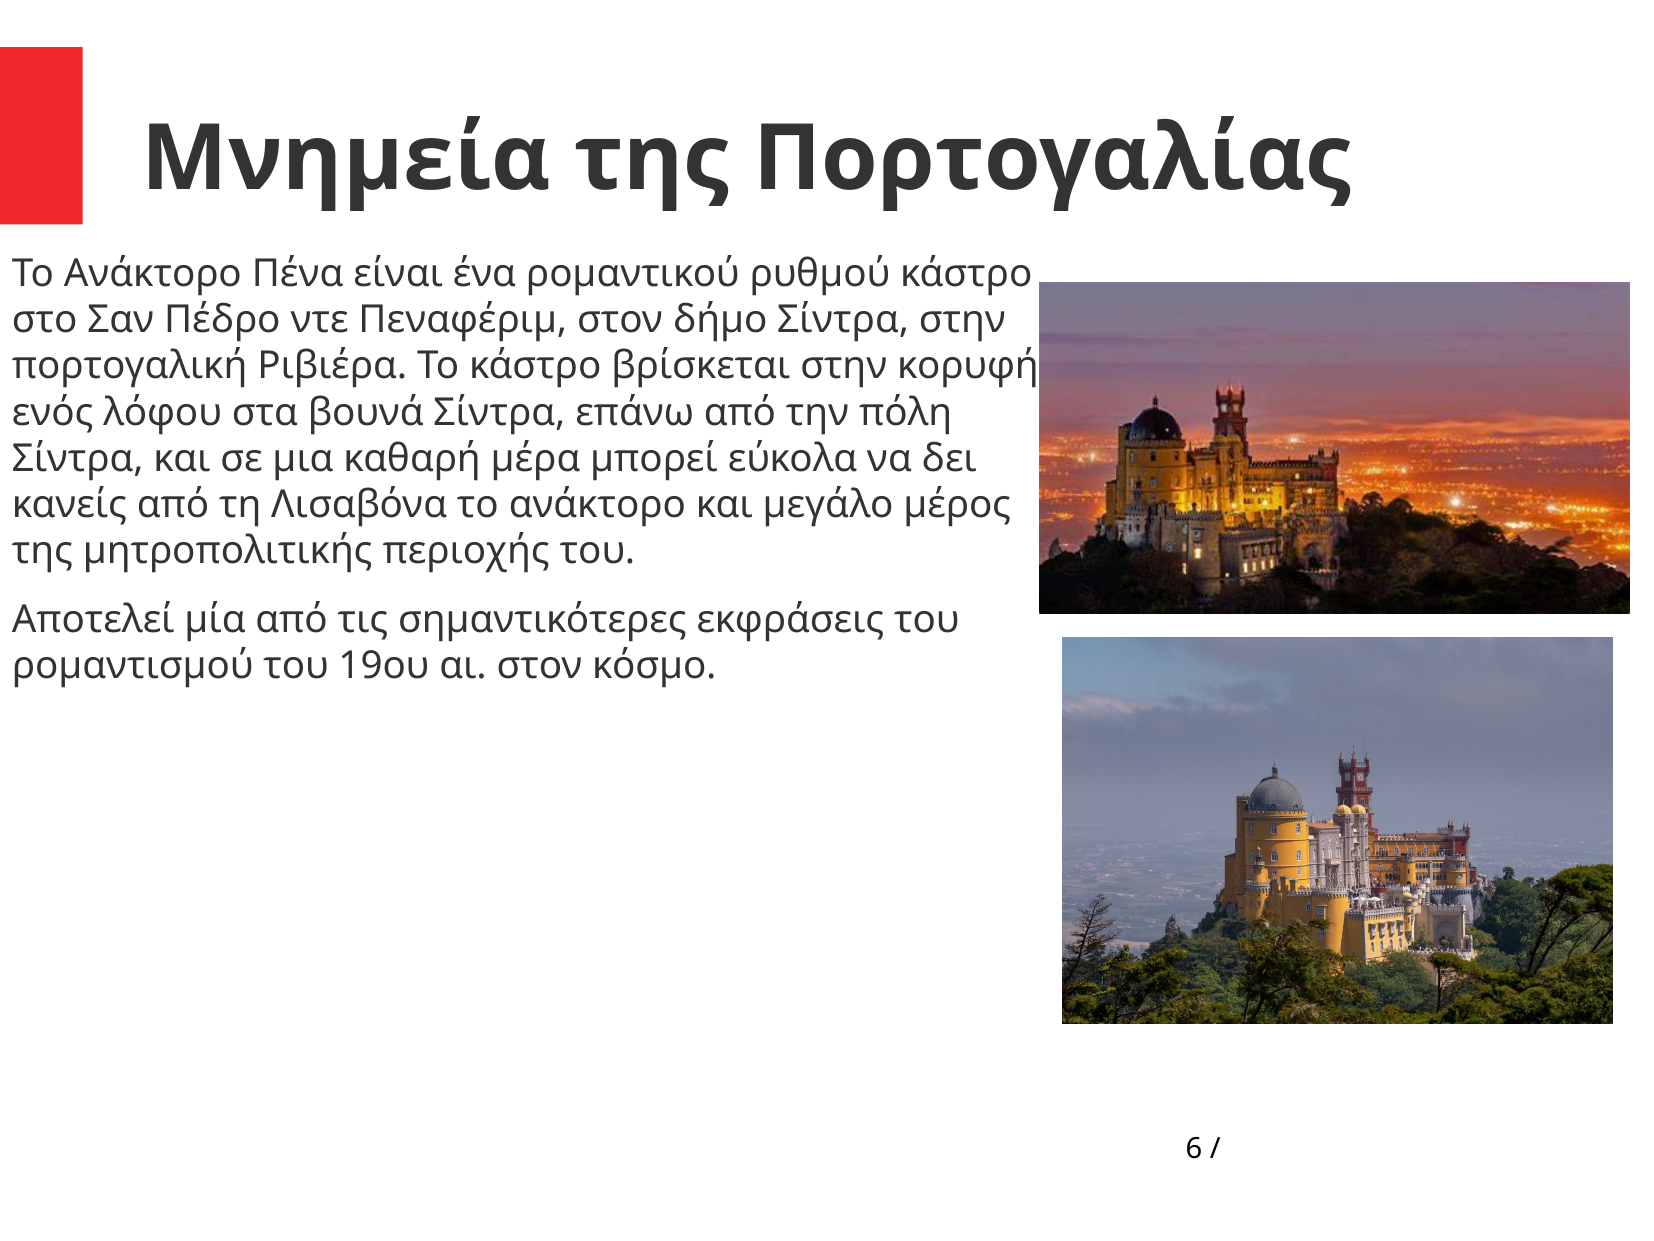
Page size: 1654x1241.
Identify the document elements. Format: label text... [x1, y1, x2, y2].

list Το Ανάκτορο Πένα είναι ένα ρομαντικού ρυθμού κάστρο στο Σαν Πέδρο ντε Πεναφέριμ, στον δήμο Σίντρα, στην πορτογαλική Ριβιέρα. Το κάστρο βρίσκεται στην κορυφή ενός λόφου στα βουνά Σίντρα, επάνω από την πόλη Σίντρα, και σε μια καθαρή μέρα μπορεί εύκολα να δει κανείς από τη Λισαβόνα το ανάκτορο και μεγάλο μέρος της μητροπολιτικής περιοχής του. Αποτελεί μία από τις σημαντικότερες εκφράσεις του ρομαντισμού του 19ου αι. στον κόσμο. [11, 248, 1075, 697]
title Μνημεία της Πορτογαλίας [118, 49, 1571, 257]
picture [1062, 637, 1613, 1024]
picture [1039, 282, 1630, 614]
text_box / [1185, 1129, 1571, 1216]
